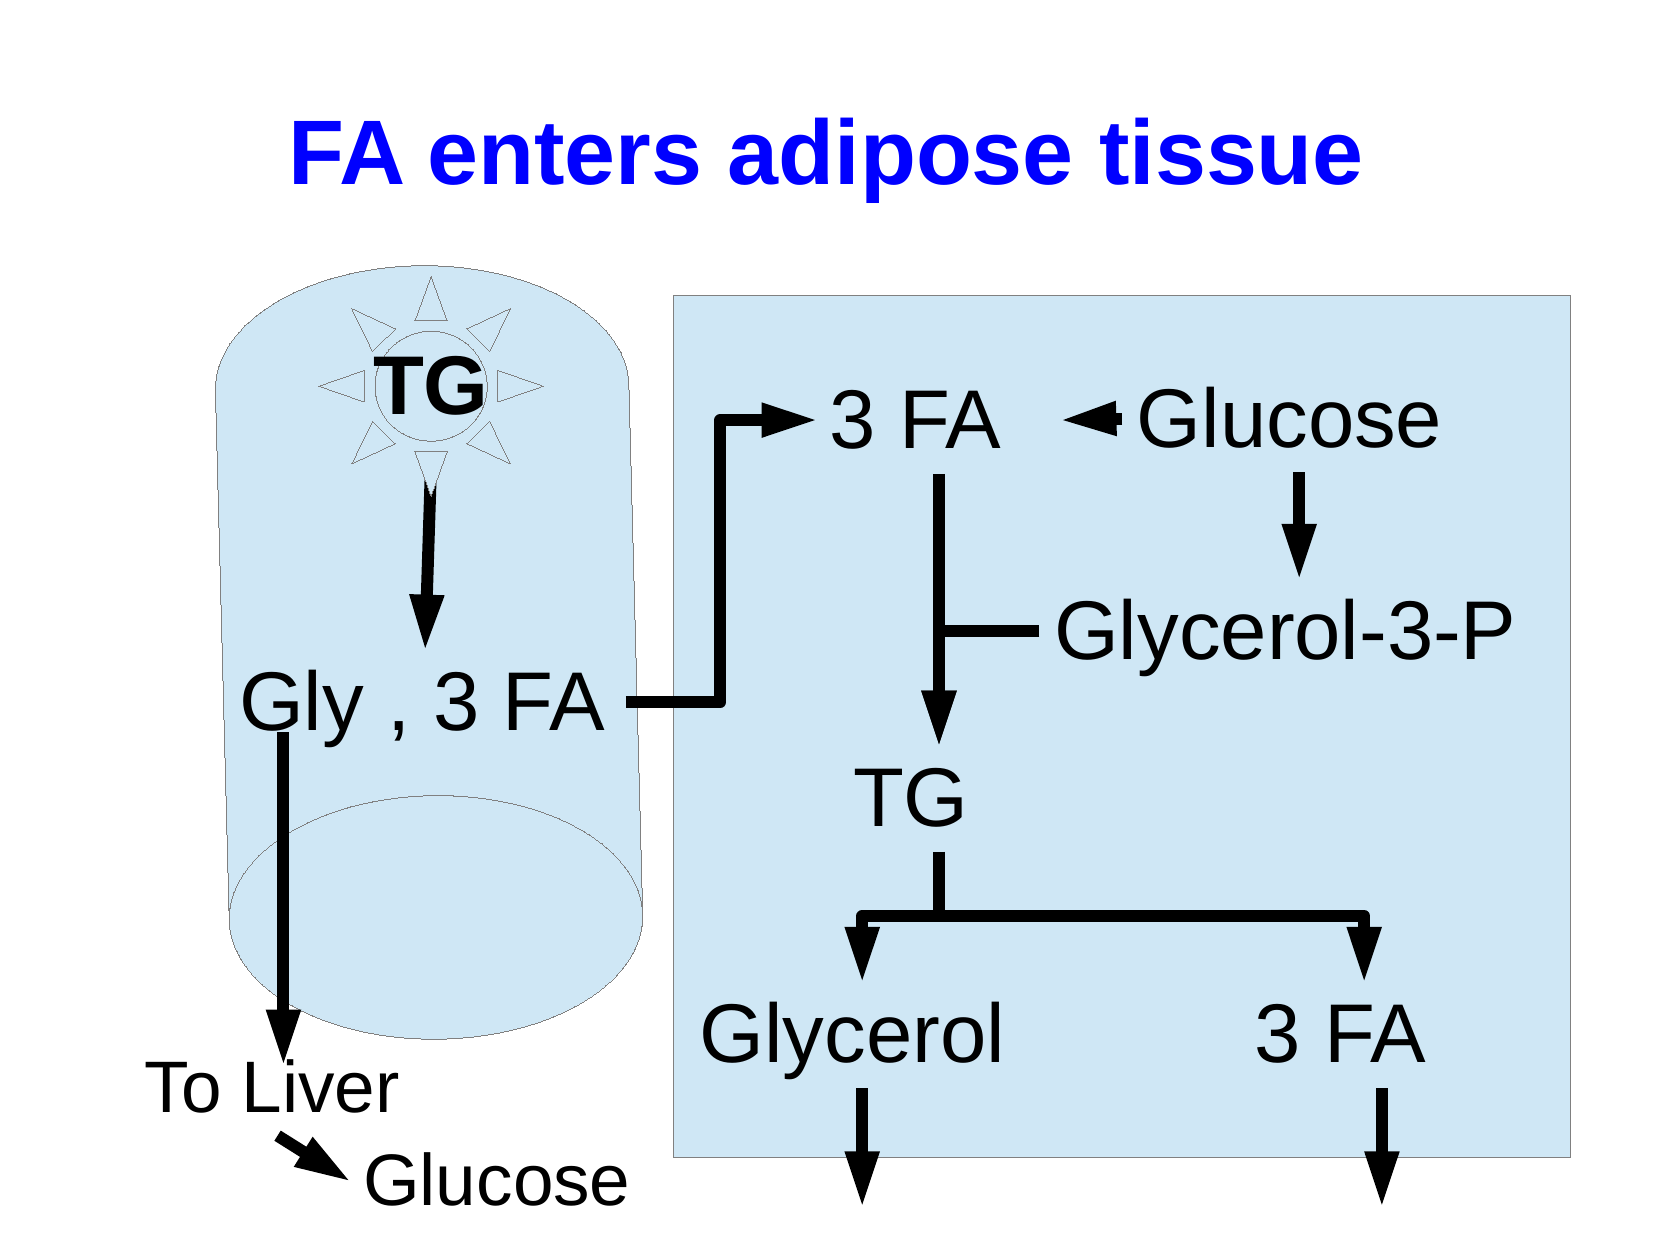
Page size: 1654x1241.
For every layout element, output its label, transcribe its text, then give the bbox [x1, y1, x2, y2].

title FA enters adipose tissue [82, 49, 1571, 257]
text_box 3 FA [814, 366, 1063, 474]
text_box Glycerol-3-P [1039, 577, 1560, 686]
text_box [863, 922, 1376, 1158]
text_box Glucose [348, 1131, 646, 1229]
text_box 3 FA [1240, 980, 1489, 1089]
text_box [945, 421, 1298, 625]
text_box Glycerol [685, 980, 1040, 1089]
text_box Gly , 3 FA [224, 648, 626, 756]
text_box TG [318, 370, 365, 402]
text_box TG [414, 451, 448, 497]
text_box [673, 421, 938, 1158]
text_box [224, 756, 277, 997]
text_box TG [351, 421, 396, 464]
text_box To Liver [129, 1039, 426, 1136]
text_box Glucose [1122, 364, 1477, 473]
text_box TG [497, 370, 544, 402]
text_box [289, 708, 643, 1040]
text_box [215, 265, 638, 720]
text_box TG [351, 308, 396, 352]
text_box TG [375, 331, 488, 442]
text_box [673, 295, 1571, 1158]
text_box TG [838, 744, 1040, 852]
text_box TG [414, 276, 448, 321]
text_box TG [466, 421, 511, 464]
text_box TG [466, 308, 511, 352]
